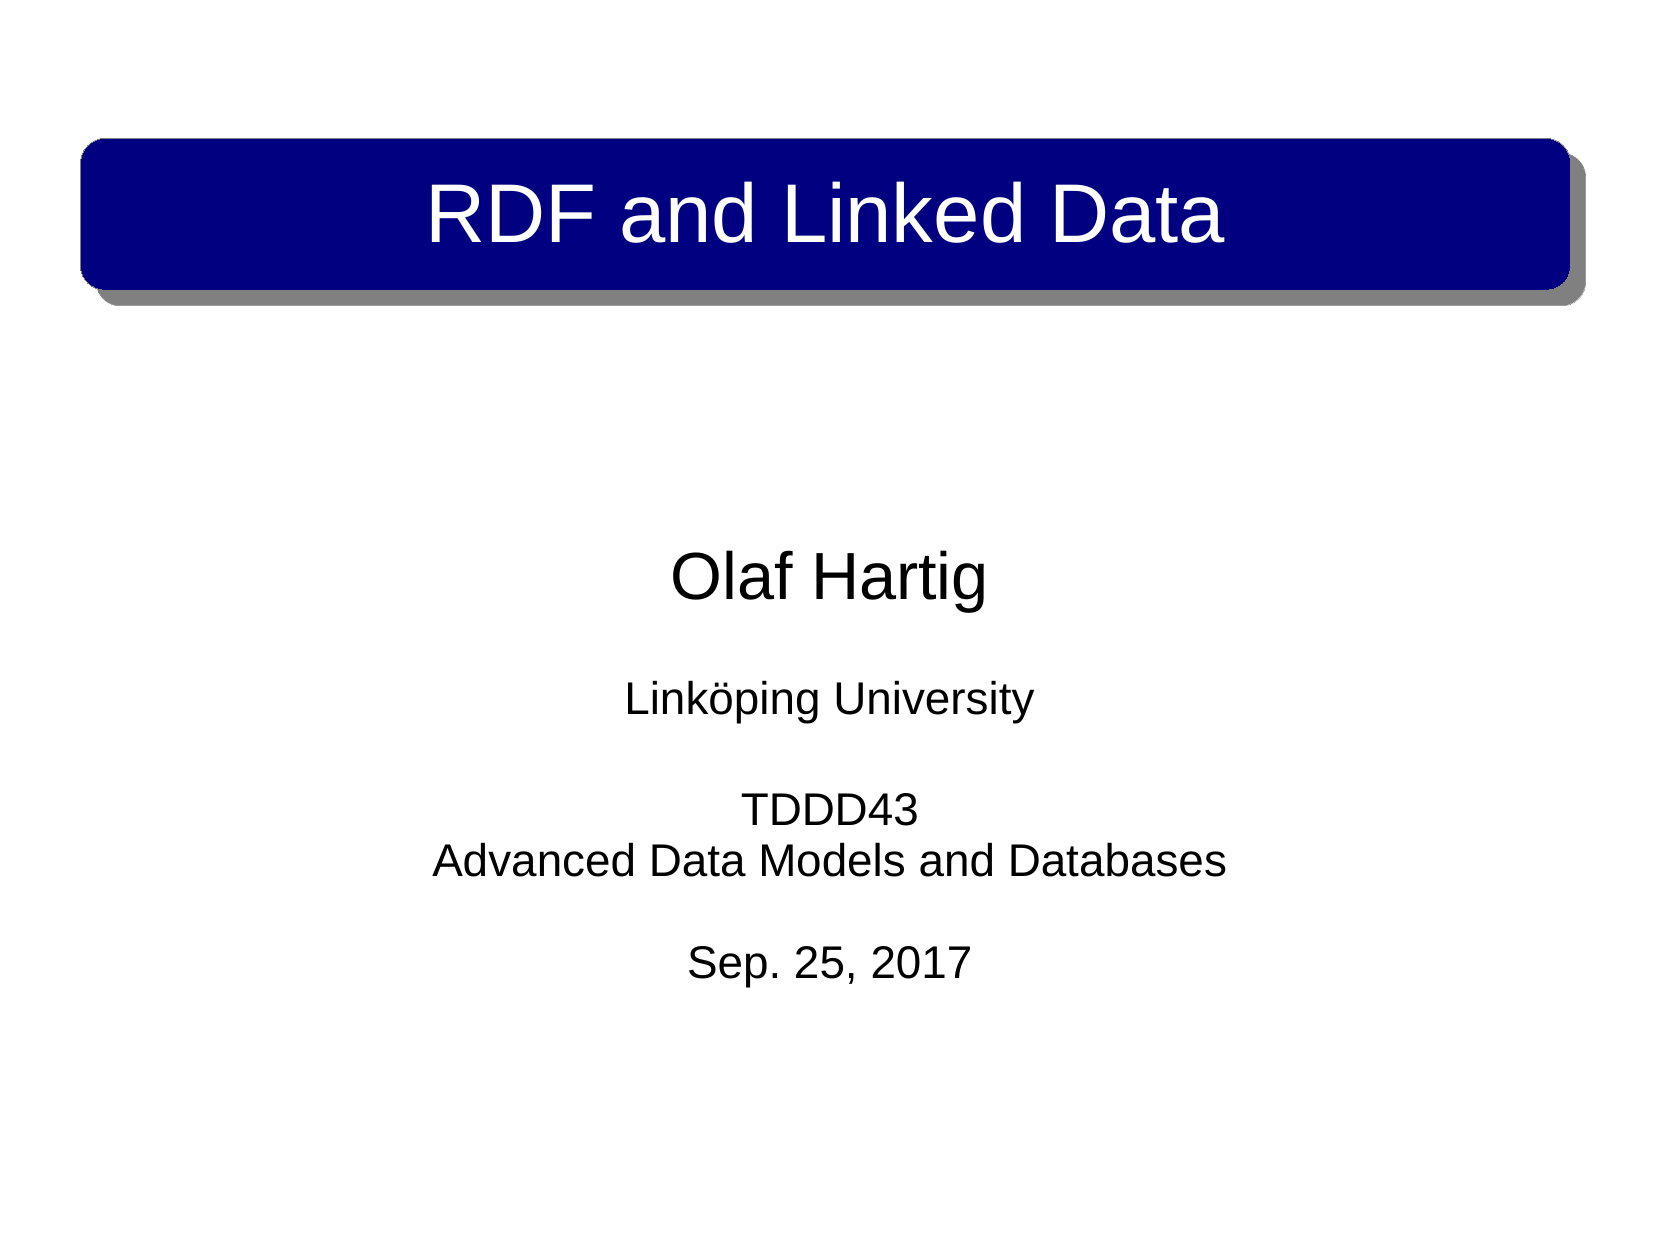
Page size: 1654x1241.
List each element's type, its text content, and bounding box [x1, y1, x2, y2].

subtitle Olaf Hartig Linköping University TDDD43 Advanced Data Models and Databases Sep. 25, 2017 [35, 445, 1624, 1083]
text_box RDF and Linked Data [80, 138, 1571, 291]
